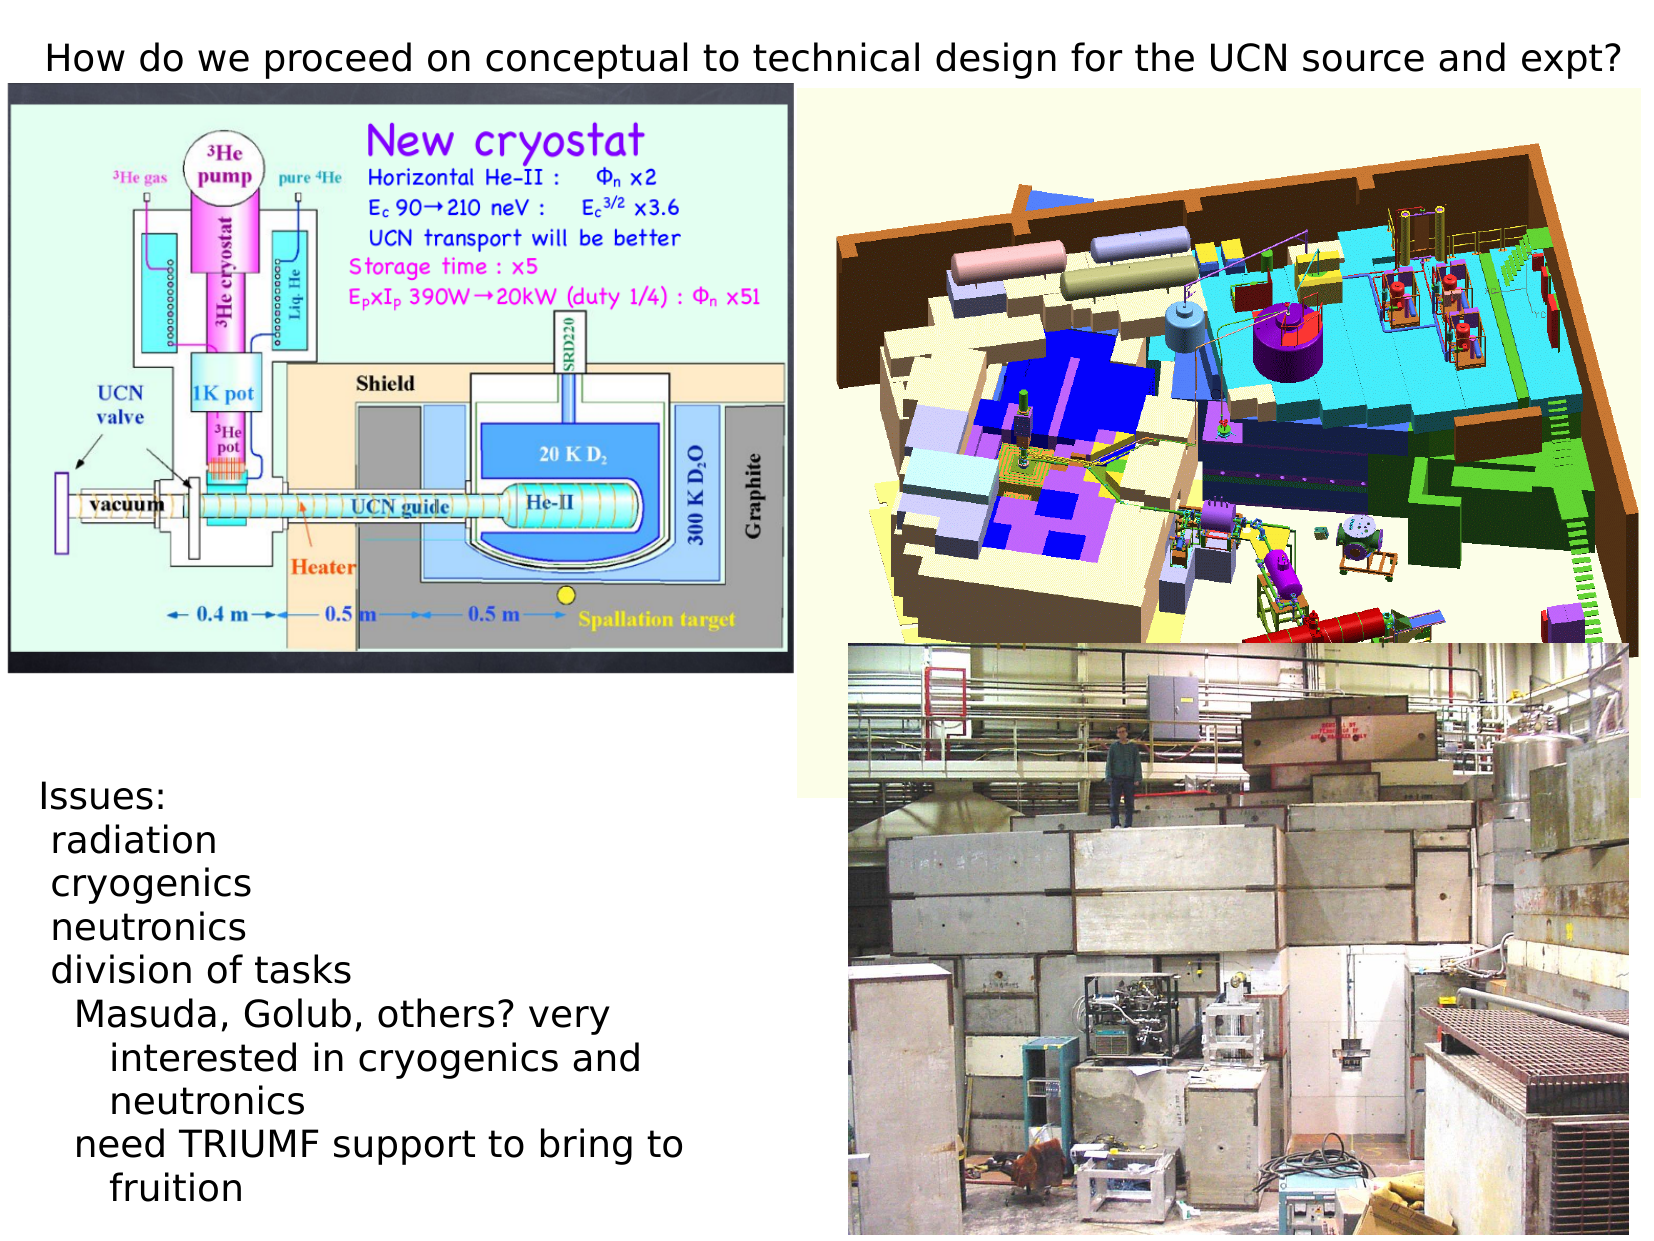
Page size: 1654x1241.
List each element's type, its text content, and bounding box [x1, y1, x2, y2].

picture [5, 82, 796, 674]
picture [848, 643, 1629, 1235]
text_box How do we proceed on conceptual to technical design for the UCN source and expt? [29, 29, 1608, 88]
text_box Issues: radiation cryogenics neutronics division of tasks Masuda, Golub, others? very interested in cryogenics and neutronics need TRIUMF support to bring to fruition [23, 767, 827, 1218]
chart [797, 88, 1641, 798]
